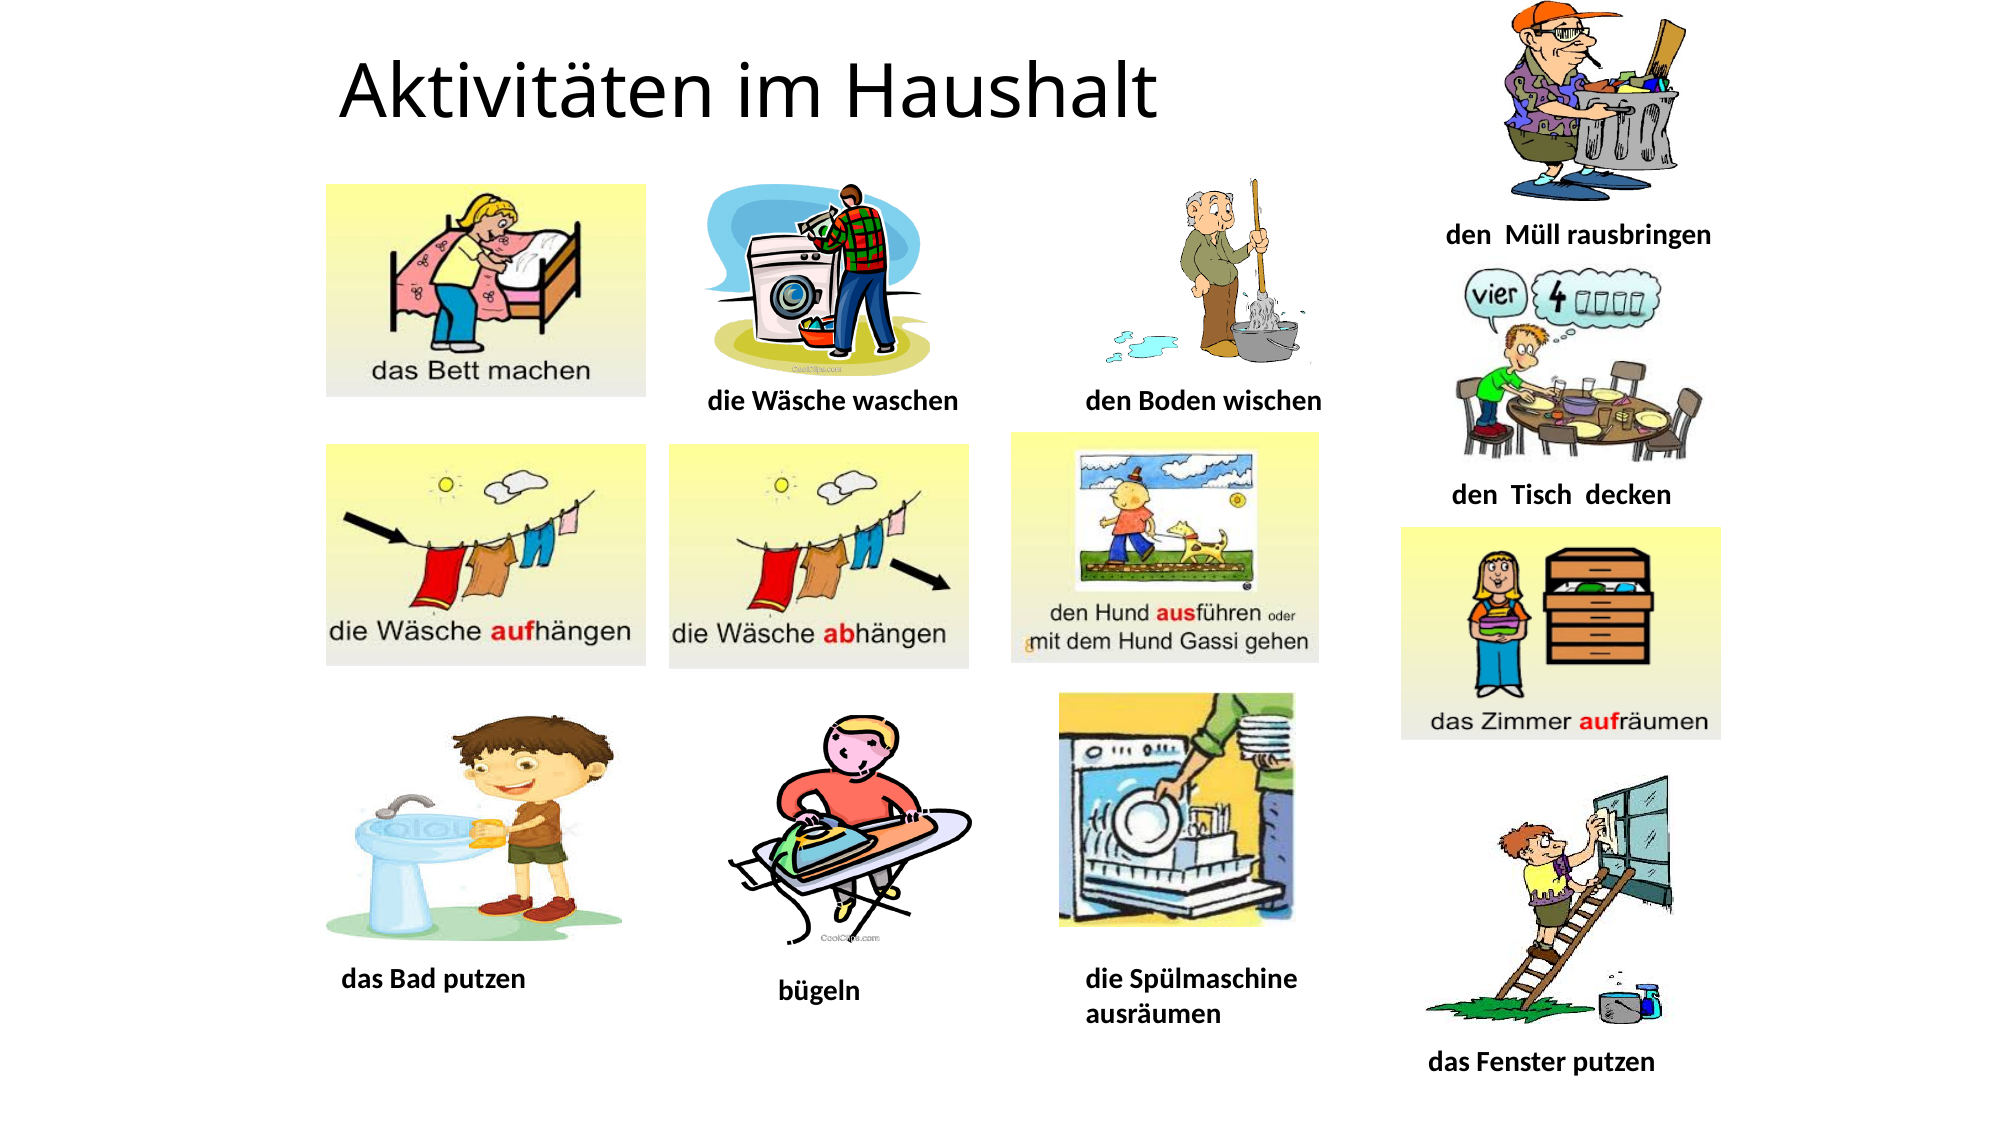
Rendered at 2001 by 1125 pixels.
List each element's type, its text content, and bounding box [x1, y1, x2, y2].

picture [326, 184, 646, 398]
picture [1059, 692, 1296, 927]
picture [1011, 432, 1319, 663]
text_box die Spülmaschine ausräumen [1070, 952, 1355, 1038]
text_box den Müll rausbringen [1431, 208, 1750, 258]
picture [1437, 255, 1717, 466]
picture [1425, 775, 1674, 1024]
picture [728, 715, 972, 945]
picture [1401, 527, 1721, 740]
picture [704, 184, 930, 373]
text_box bügeln [681, 964, 965, 1014]
text_box die Wäsche waschen [692, 373, 977, 424]
picture [669, 444, 969, 669]
text_box das Bad putzen [326, 952, 611, 1003]
picture [1106, 172, 1314, 364]
text_box das Fenster putzen [1413, 1034, 1697, 1085]
text_box den Boden wischen [1070, 373, 1355, 424]
picture [326, 444, 646, 666]
picture [326, 715, 622, 941]
title Aktivitäten im Haushalt [324, 45, 1496, 197]
text_box den Tisch decken [1437, 467, 1721, 518]
picture [1496, 0, 1686, 201]
